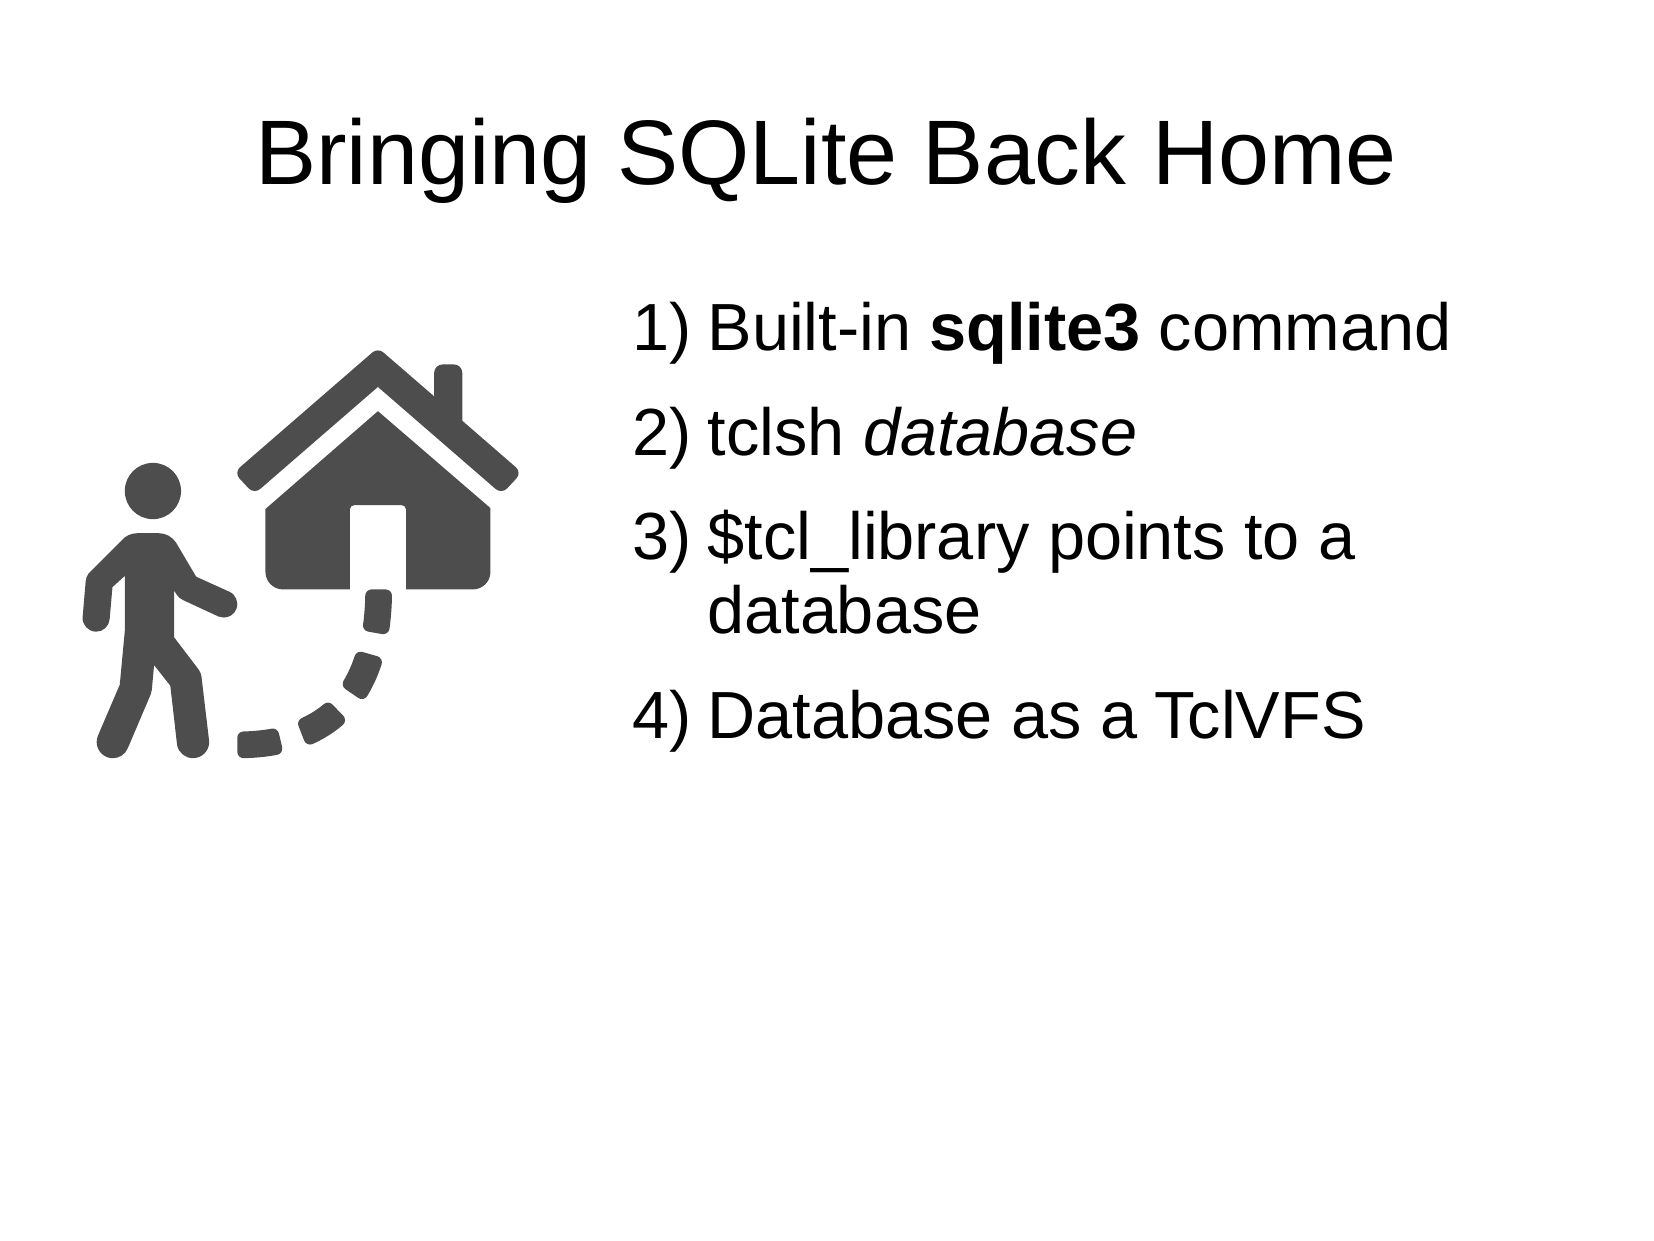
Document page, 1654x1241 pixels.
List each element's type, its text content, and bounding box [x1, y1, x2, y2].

picture [82, 336, 533, 787]
list Built-in sqlite3 command tclsh database $tcl_library points to a database Database as a TclVFS [615, 290, 1572, 1109]
title Bringing SQLite Back Home [82, 49, 1571, 257]
